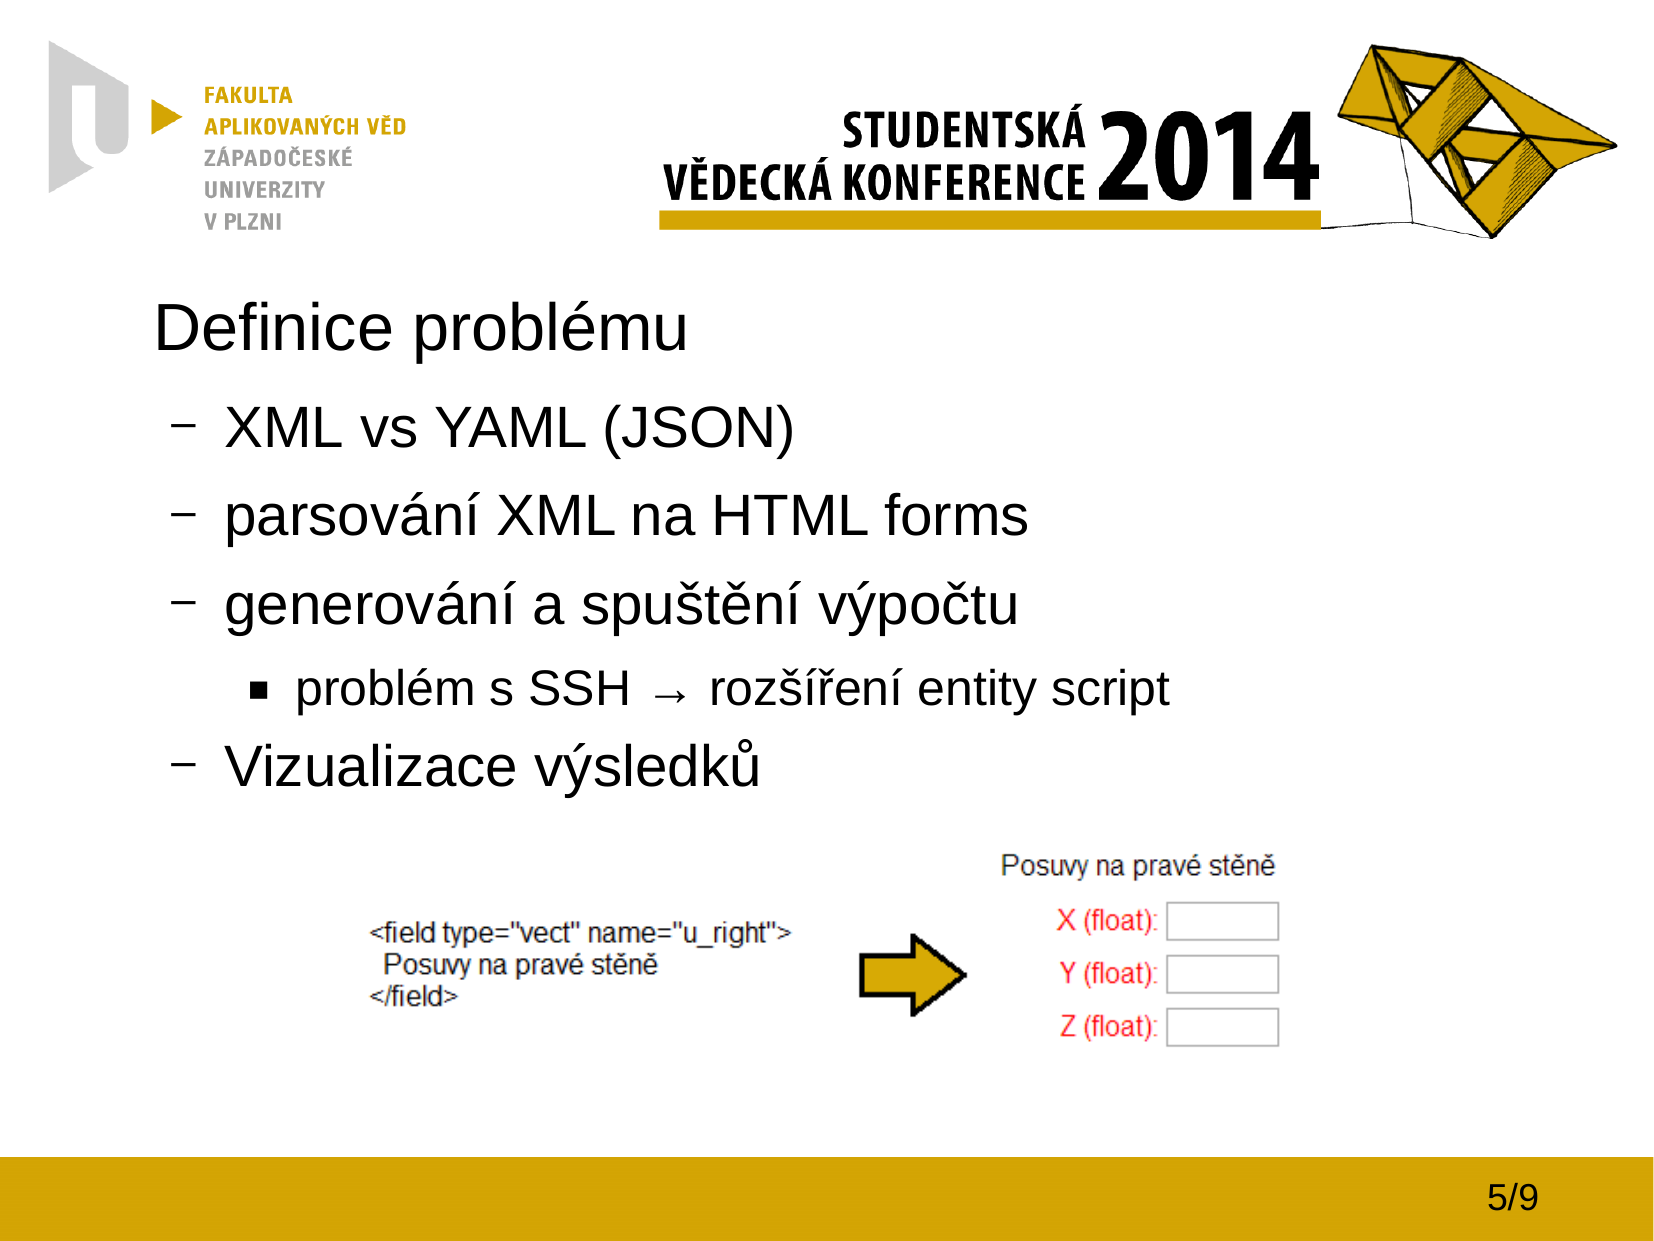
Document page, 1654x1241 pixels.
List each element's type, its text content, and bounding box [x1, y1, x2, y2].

picture [0, 1157, 1654, 1241]
picture [348, 844, 1306, 1063]
list Definice problému XML vs YAML (JSON) parsování XML na HTML forms generování a spuštění výpočtu problém s SSH → rozšíření entity script Vizualizace výsledků [82, 290, 1571, 993]
picture [35, 23, 1642, 257]
text_box <číslo>/9 [1497, 1169, 1654, 1227]
